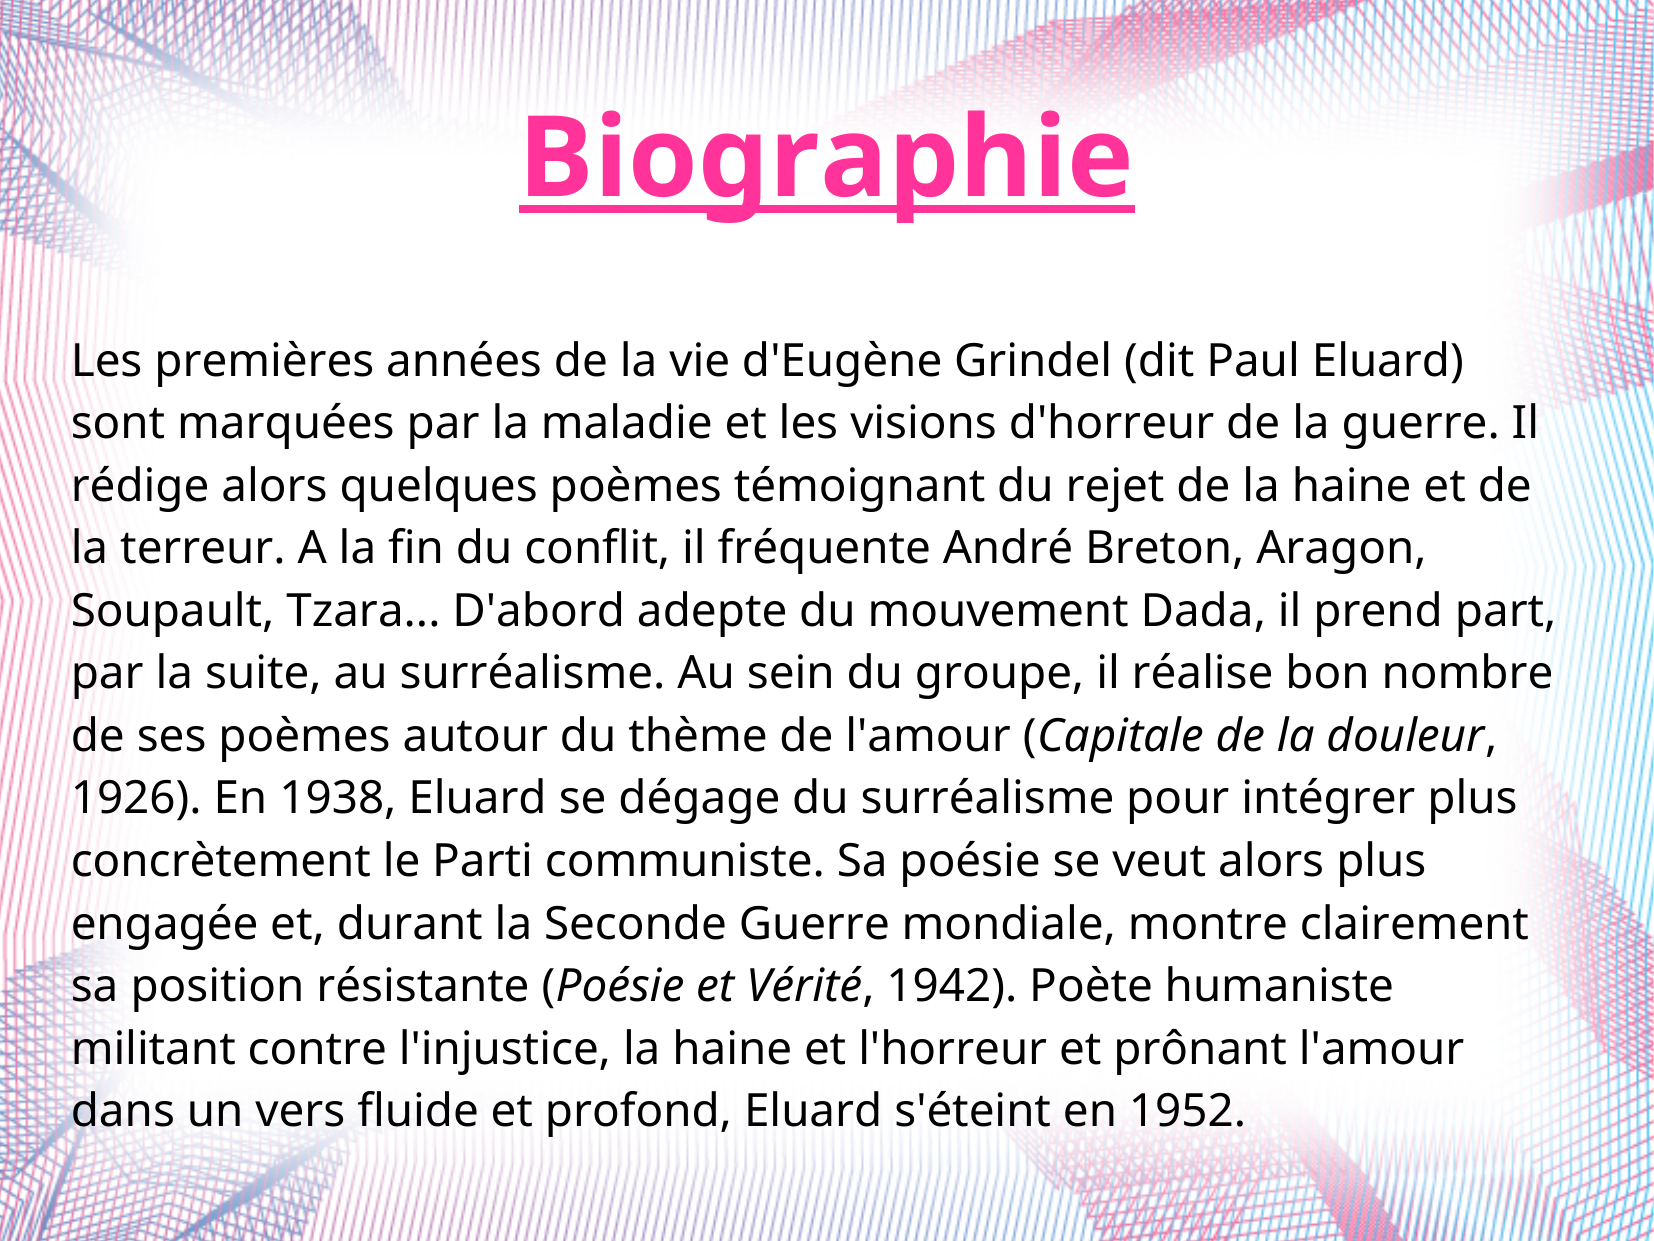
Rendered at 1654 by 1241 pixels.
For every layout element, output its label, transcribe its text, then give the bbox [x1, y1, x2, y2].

title Biographie [82, 49, 1571, 257]
picture [0, 0, 1654, 1241]
list Les premières années de la vie d'Eugène Grindel (dit Paul Eluard) sont marquées par la maladie et les visions d'horreur de la guerre. Il rédige alors quelques poèmes témoignant du rejet de la haine et de la terreur. A la fin du conflit, il fréquente André Breton, Aragon, Soupault, Tzara... D'abord adepte du mouvement Dada, il prend part, par la suite, au surréalisme. Au sein du groupe, il réalise bon nombre de ses poèmes autour du thème de l'amour (Capitale de la douleur, 1926). En 1938, Eluard se dégage du surréalisme pour intégrer plus concrètement le Parti communiste. Sa poésie se veut alors plus engagée et, durant la Seconde Guerre mondiale, montre clairement sa position résistante (Poésie et Vérité, 1942). Poète humaniste militant contre l'injustice, la haine et l'horreur et prônant l'amour dans un vers fluide et profond, Eluard s'éteint en 1952. [70, 327, 1560, 1146]
